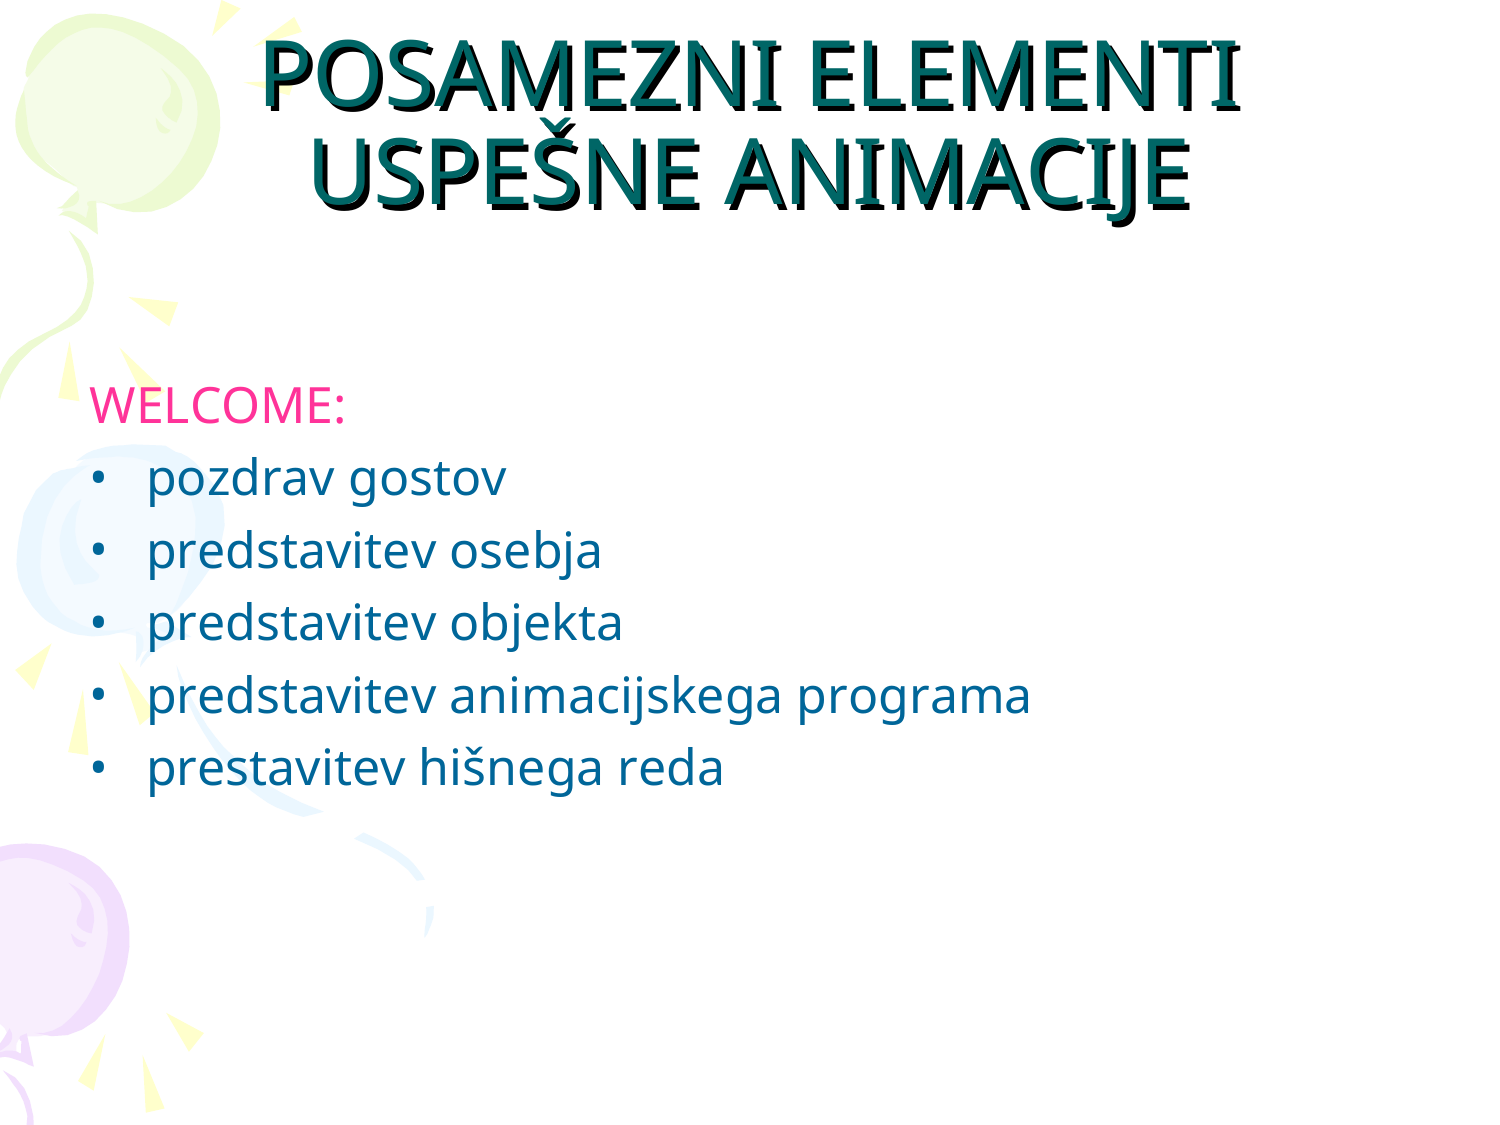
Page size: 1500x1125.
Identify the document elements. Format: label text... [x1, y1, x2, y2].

list WELCOME: pozdrav gostov predstavitev osebja predstavitev objekta predstavitev animacijskega programa prestavitev hišnega reda [75, 262, 1426, 994]
title POSAMEZNI ELEMENTI USPEŠNE ANIMACIJE [72, 16, 1426, 233]
